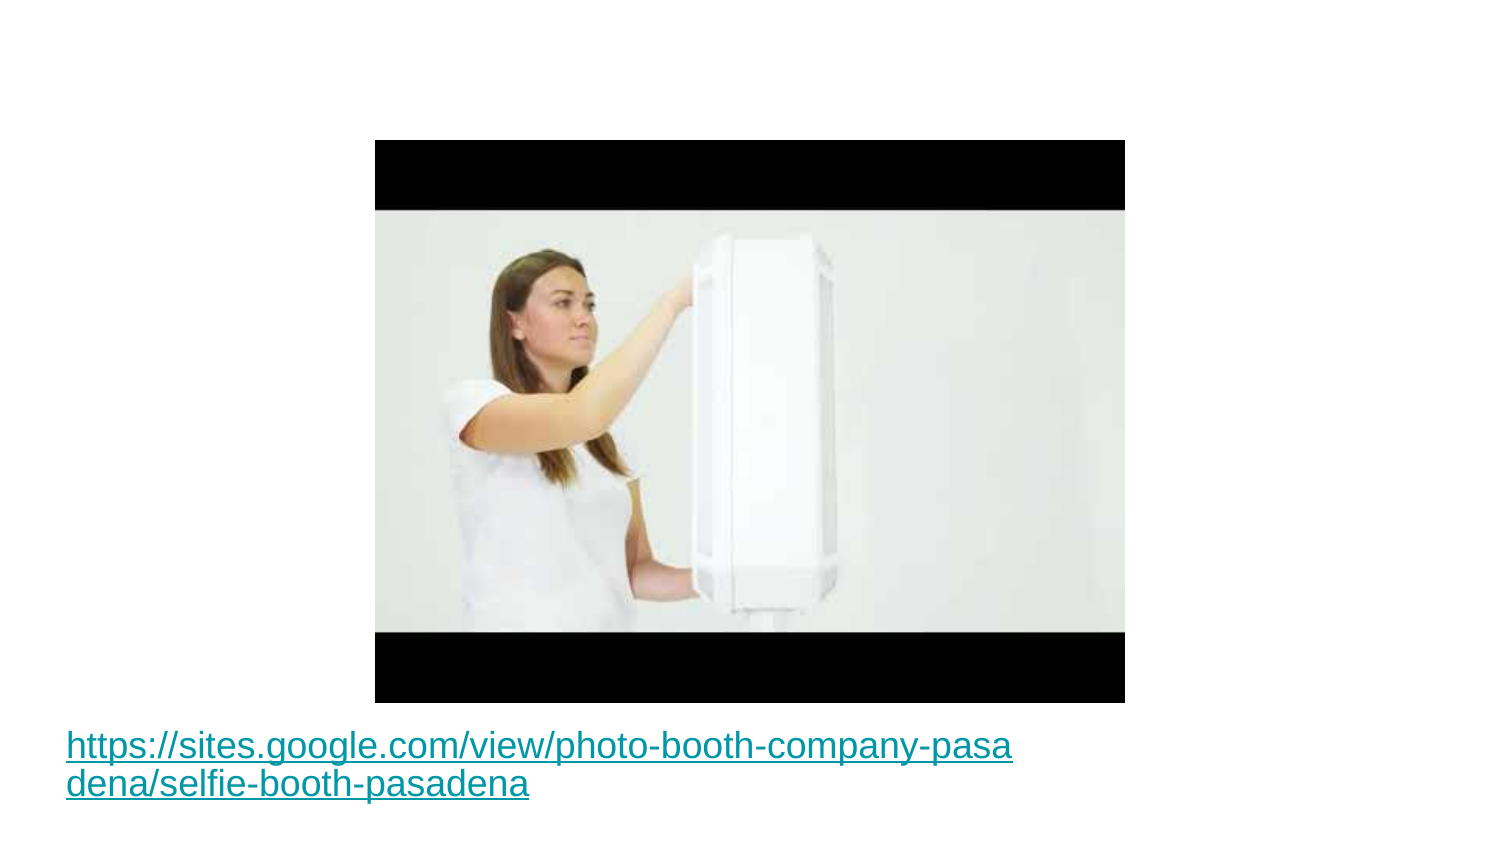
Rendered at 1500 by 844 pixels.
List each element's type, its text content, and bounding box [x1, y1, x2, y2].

list https://sites.google.com/view/photo-booth-company-pasadena/selfie-booth-pasadena [51, 694, 1036, 794]
picture [375, 140, 1125, 704]
